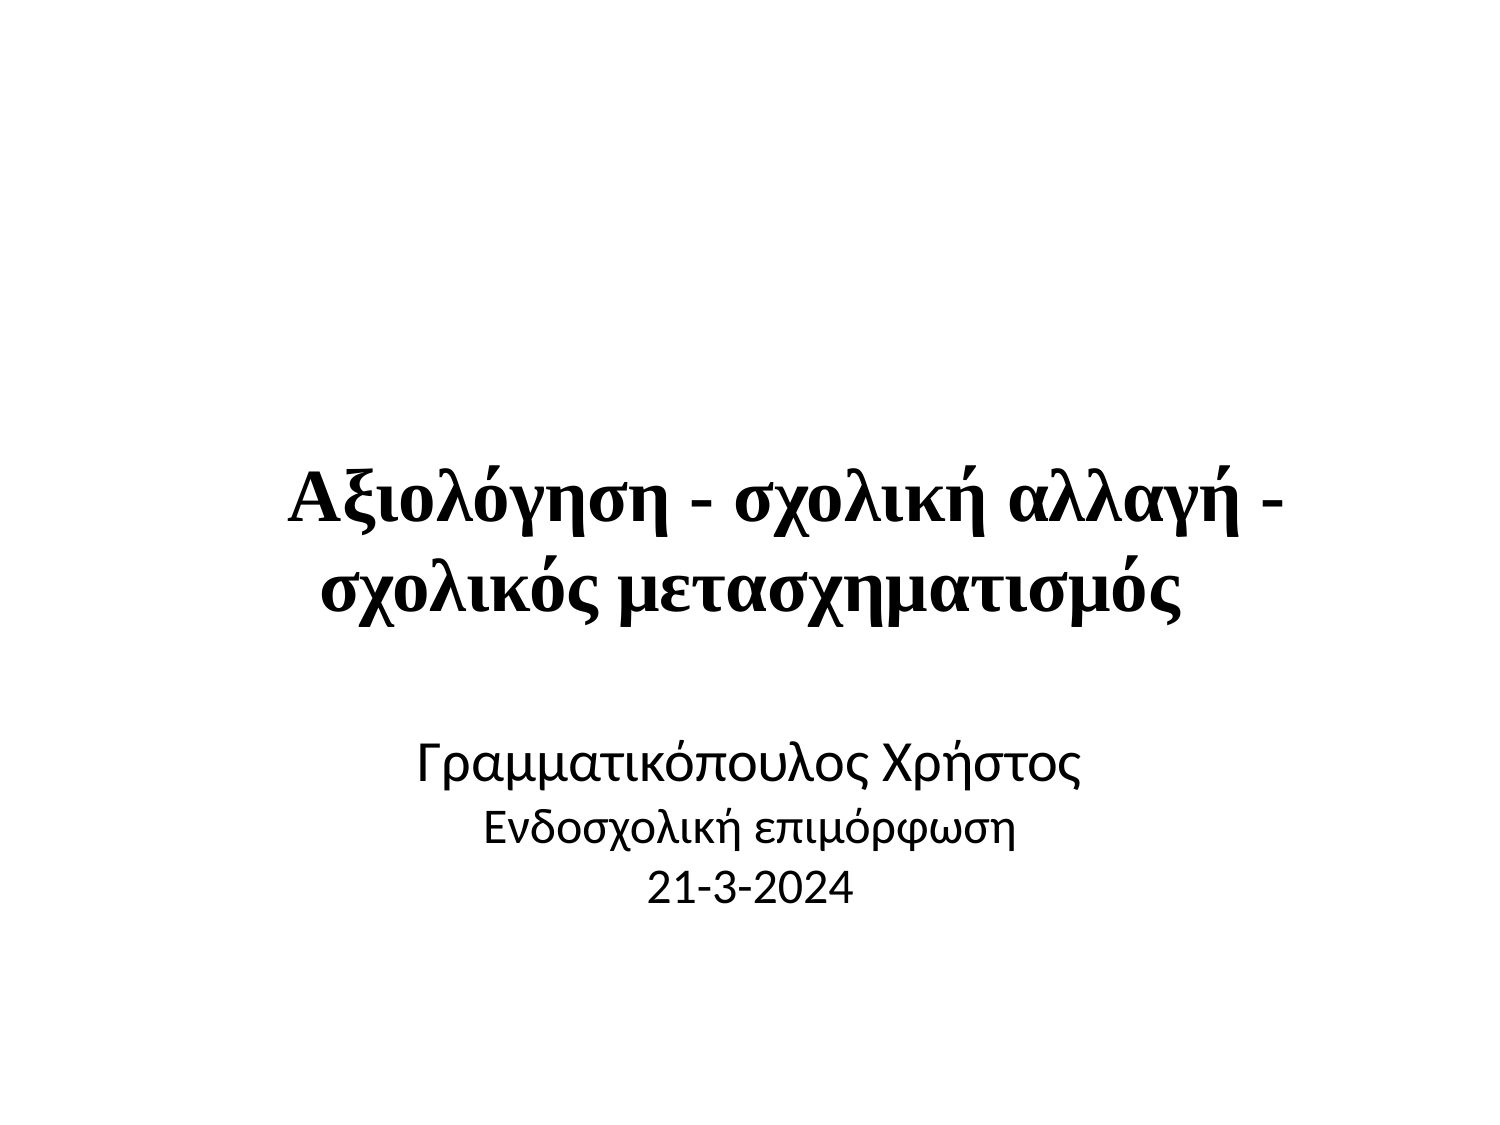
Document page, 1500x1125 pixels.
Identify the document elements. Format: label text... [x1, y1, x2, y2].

title Αξιολόγηση - σχολική αλλαγή - σχολικός μετασχηματισμός [112, 349, 1388, 480]
subtitle Γραμματικόπουλος Χρήστος Ενδοσχολική επιμόρφωση 21-3-2024 [225, 716, 1275, 925]
